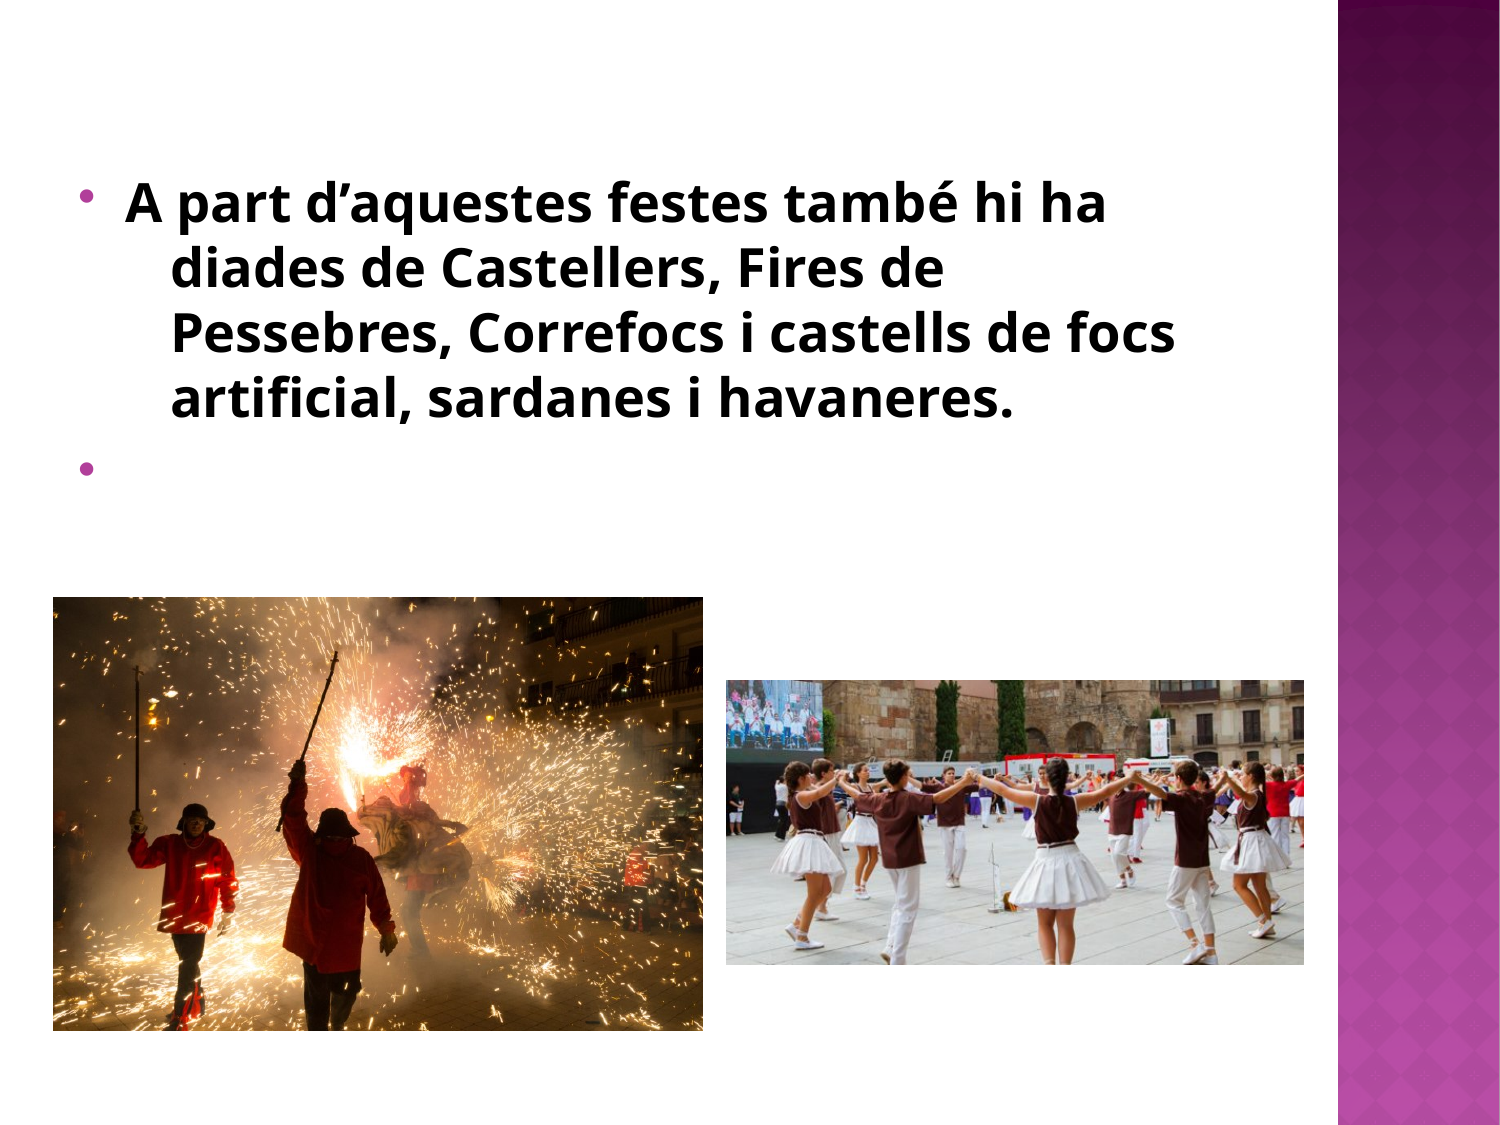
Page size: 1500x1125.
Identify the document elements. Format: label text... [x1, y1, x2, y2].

list A part d’aquestes festes també hi ha diades de Castellers, Fires de Pessebres, Correfocs i castells de focs artificial, sardanes i havaneres. [64, 160, 1253, 956]
picture [726, 680, 1304, 965]
picture [53, 597, 703, 1031]
